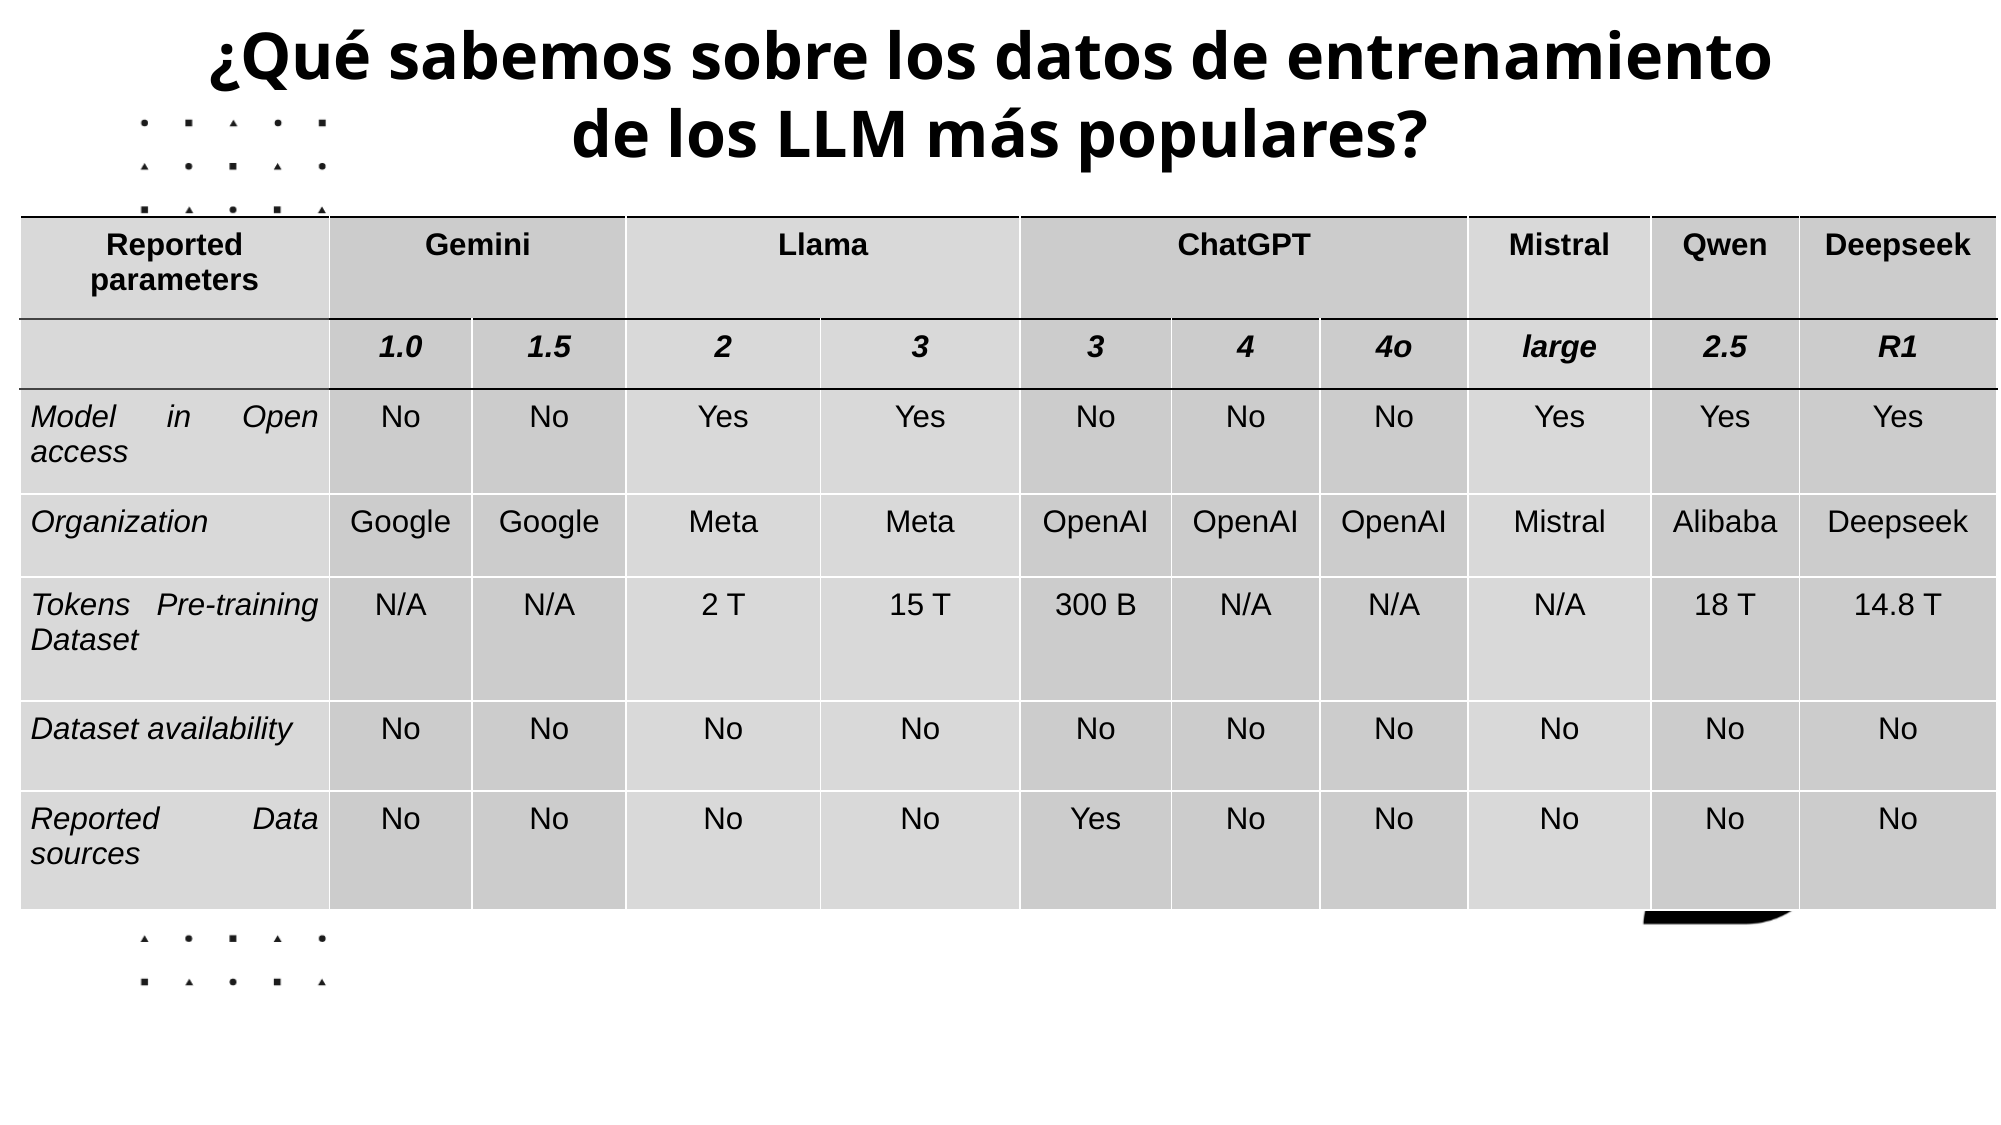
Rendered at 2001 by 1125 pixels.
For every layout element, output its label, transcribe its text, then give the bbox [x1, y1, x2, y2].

table_cell OpenAI [1321, 495, 1467, 576]
table_cell No [1800, 702, 1996, 790]
table_cell No [1469, 792, 1650, 909]
table_cell No [627, 792, 820, 909]
table_cell N/A [330, 578, 471, 700]
table_cell No [330, 792, 471, 909]
table_cell N/A [1321, 578, 1467, 700]
table_cell Yes [627, 390, 820, 493]
table_cell 1.0 [330, 320, 471, 388]
table_cell 2 T [627, 578, 820, 700]
table_cell OpenAI [1172, 495, 1319, 576]
table_header Llama [627, 218, 1019, 318]
table_cell N/A [473, 578, 625, 700]
table_cell No [627, 702, 820, 790]
table_cell 3 [1021, 320, 1171, 388]
table_cell No [1021, 390, 1171, 493]
table_cell No [1172, 390, 1319, 493]
table_cell Tokens Pre-training Dataset [21, 578, 329, 700]
table_cell 2.5 [1652, 320, 1799, 388]
table_cell Yes [1469, 390, 1650, 493]
table_cell 300 B [1021, 578, 1171, 700]
table_cell N/A [1469, 578, 1650, 700]
table_cell No [1321, 792, 1467, 909]
table_cell Mistral [1469, 495, 1650, 576]
table_cell OpenAI [1021, 495, 1171, 576]
table_cell No [473, 792, 625, 909]
table_cell 15 T [821, 578, 1019, 700]
table_cell No [1800, 792, 1996, 909]
table_cell Meta [627, 495, 820, 576]
table_cell Yes [1021, 792, 1171, 909]
table_header Qwen [1652, 218, 1799, 318]
table_cell 4 [1172, 320, 1319, 388]
table_cell Yes [821, 390, 1019, 493]
table_header Deepseek [1800, 218, 1996, 318]
table_cell No [1652, 792, 1799, 909]
table_cell 3 [821, 320, 1019, 388]
table_cell Google [330, 495, 471, 576]
table_cell 14.8 T [1800, 578, 1996, 700]
table_cell No [1172, 702, 1319, 790]
table_cell 4o [1321, 320, 1467, 388]
table_cell Google [473, 495, 625, 576]
table_cell 18 T [1652, 578, 1799, 700]
table_cell [21, 320, 329, 388]
table_cell Model in Open access [21, 390, 329, 493]
table_cell No [1172, 792, 1319, 909]
table_cell No [1469, 702, 1650, 790]
table_header Reported parameters [21, 218, 329, 318]
table_header Gemini [330, 218, 625, 318]
table_cell No [330, 390, 471, 493]
table_cell R1 [1800, 320, 1996, 388]
text_box ¿Qué sabemos sobre los datos de entrenamiento de los LLM más populares? [0, 0, 2000, 185]
table_cell Organization [21, 495, 329, 576]
table_cell No [821, 792, 1019, 909]
table_cell Dataset availability [21, 702, 329, 790]
table_header Mistral [1469, 218, 1650, 318]
table_cell N/A [1172, 578, 1319, 700]
table_cell No [1652, 702, 1799, 790]
table_cell Alibaba [1652, 495, 1799, 576]
table_cell No [330, 702, 471, 790]
table_cell Meta [821, 495, 1019, 576]
picture [0, 185, 2000, 1106]
table_header ChatGPT [1021, 218, 1467, 318]
table_cell large [1469, 320, 1650, 388]
table_cell No [473, 702, 625, 790]
table_cell 2 [627, 320, 820, 388]
table_cell No [1021, 702, 1171, 790]
table_cell Yes [1800, 390, 1996, 493]
table_cell No [1321, 390, 1467, 493]
table_cell No [473, 390, 625, 493]
table_cell 1.5 [473, 320, 625, 388]
table_cell Yes [1652, 390, 1799, 493]
table_cell Reported Data sources [21, 792, 329, 909]
table_cell Deepseek [1800, 495, 1996, 576]
table_cell No [1321, 702, 1467, 790]
table_cell No [821, 702, 1019, 790]
